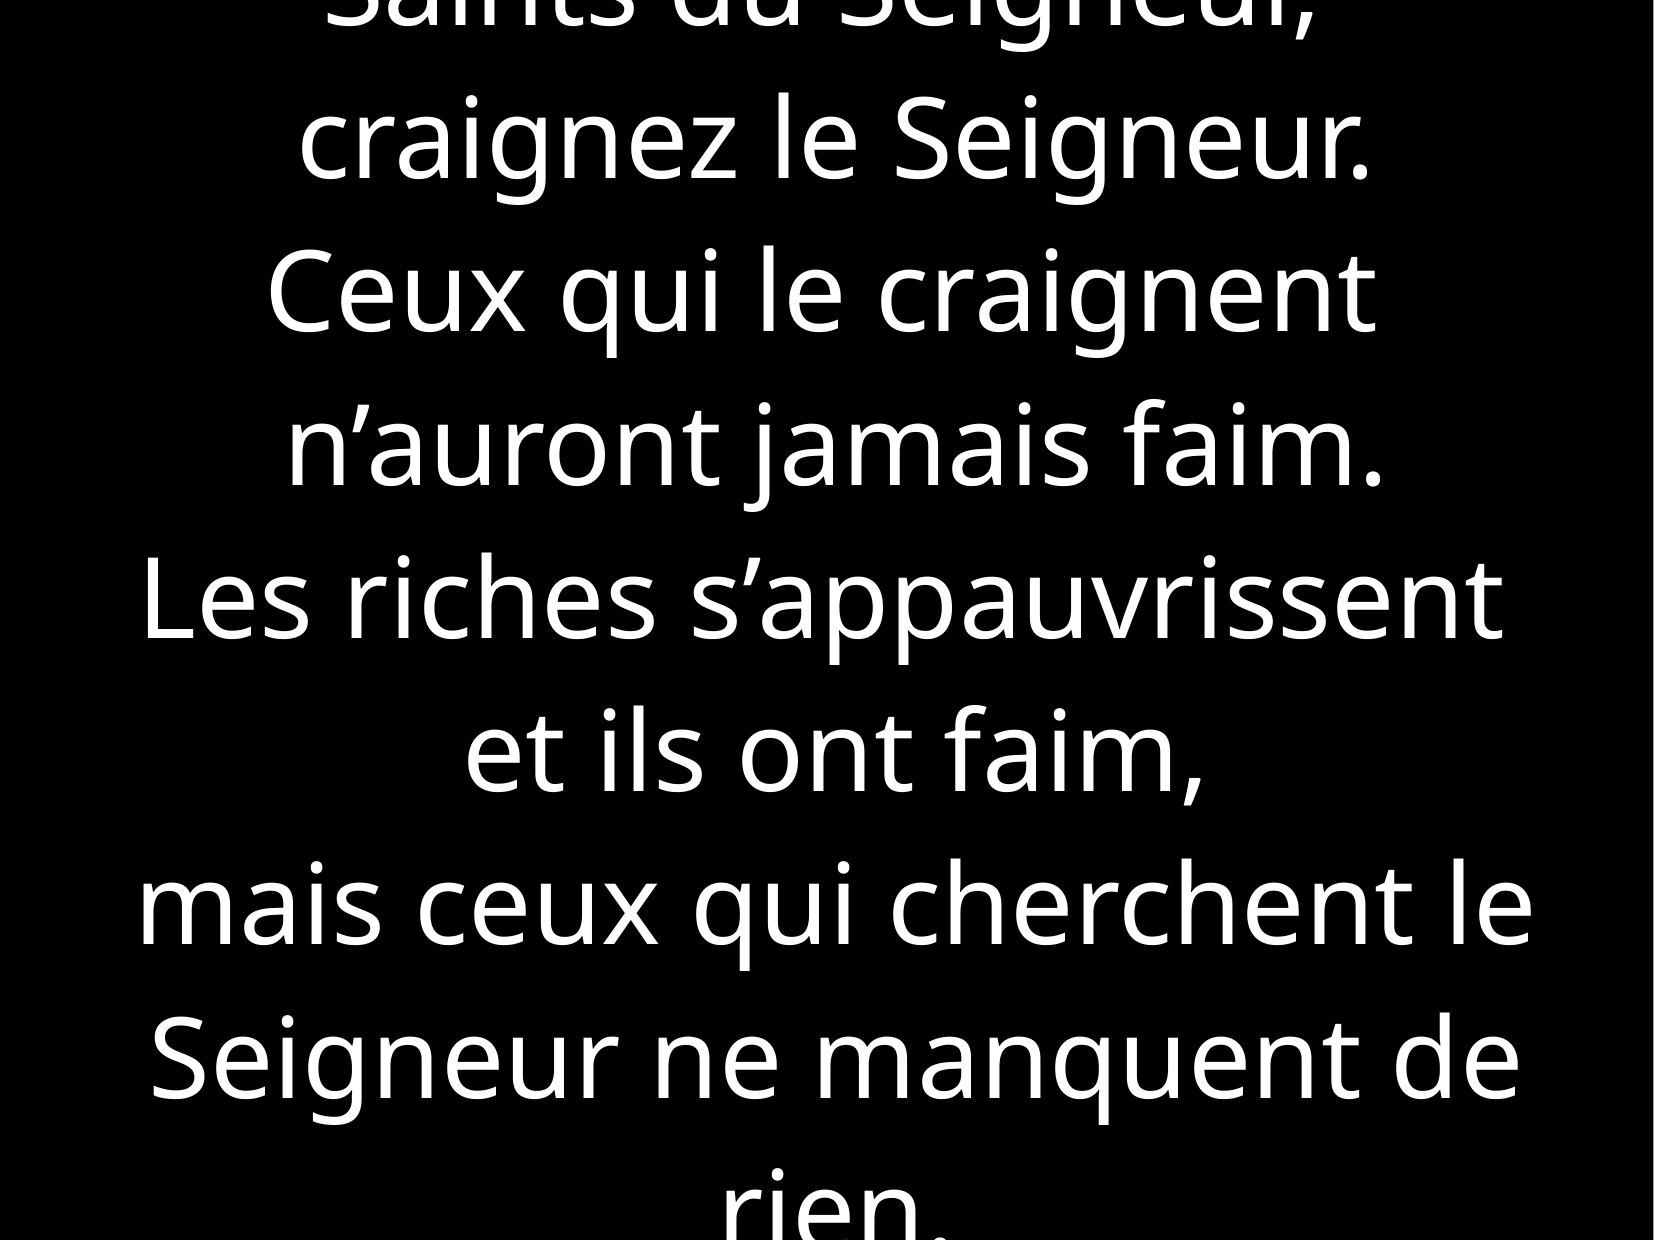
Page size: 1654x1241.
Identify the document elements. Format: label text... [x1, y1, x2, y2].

subtitle Saints du Seigneur, craignez le Seigneur. Ceux qui le craignent n’auront jamais faim. Les riches s’appauvrissent et ils ont faim, mais ceux qui cherchent le Seigneur ne manquent de rien. [21, 0, 1652, 1222]
